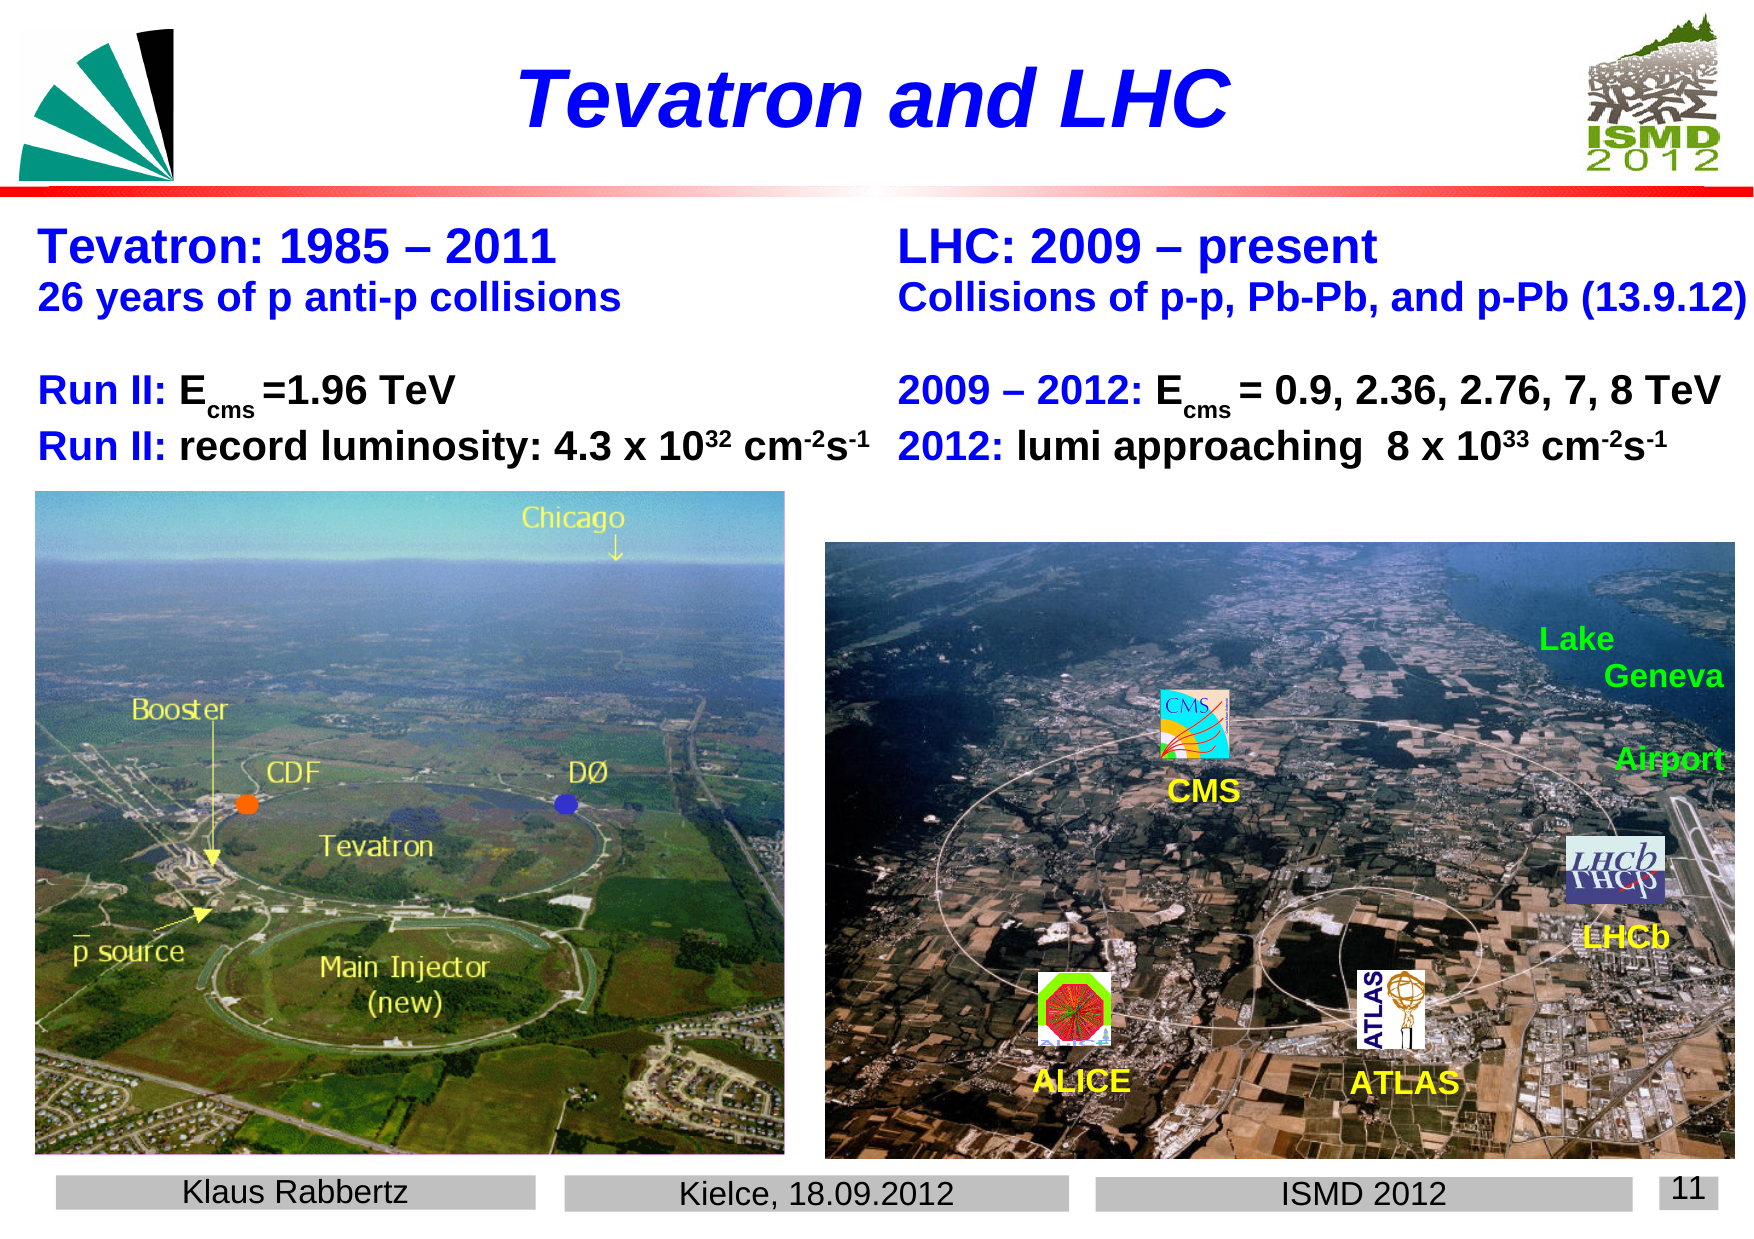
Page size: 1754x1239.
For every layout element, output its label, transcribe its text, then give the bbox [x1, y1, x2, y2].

picture [19, 29, 174, 183]
text_box LHCb [1570, 912, 1683, 962]
picture [825, 542, 1735, 1159]
text_box ALICE [1020, 1056, 1143, 1106]
text_box Lake Geneva [1527, 614, 1736, 701]
title Tevatron and LHC [220, 16, 1525, 182]
text_box CMS [1155, 766, 1254, 816]
text_box Airport [1602, 734, 1736, 784]
text_box ATLAS [1337, 1058, 1471, 1108]
text_box Tevatron: 1985 – 2011 26 years of p anti-p collisions Run II: Ecms =1.96 TeV Run II: record luminosity: 4.3 x 1032 cm-2s-1 [25, 212, 881, 476]
picture [1579, 5, 1727, 177]
picture [35, 491, 786, 1156]
text_box LHC: 2009 – present Collisions of p-p, Pb-Pb, and p-Pb (13.9.12) 2009 – 2012: Ecms = 0.9, 2.36, 2.76, 7, 8 TeV 2012: lumi approaching 8 x 1033 cm-2s-1 [885, 212, 1754, 476]
